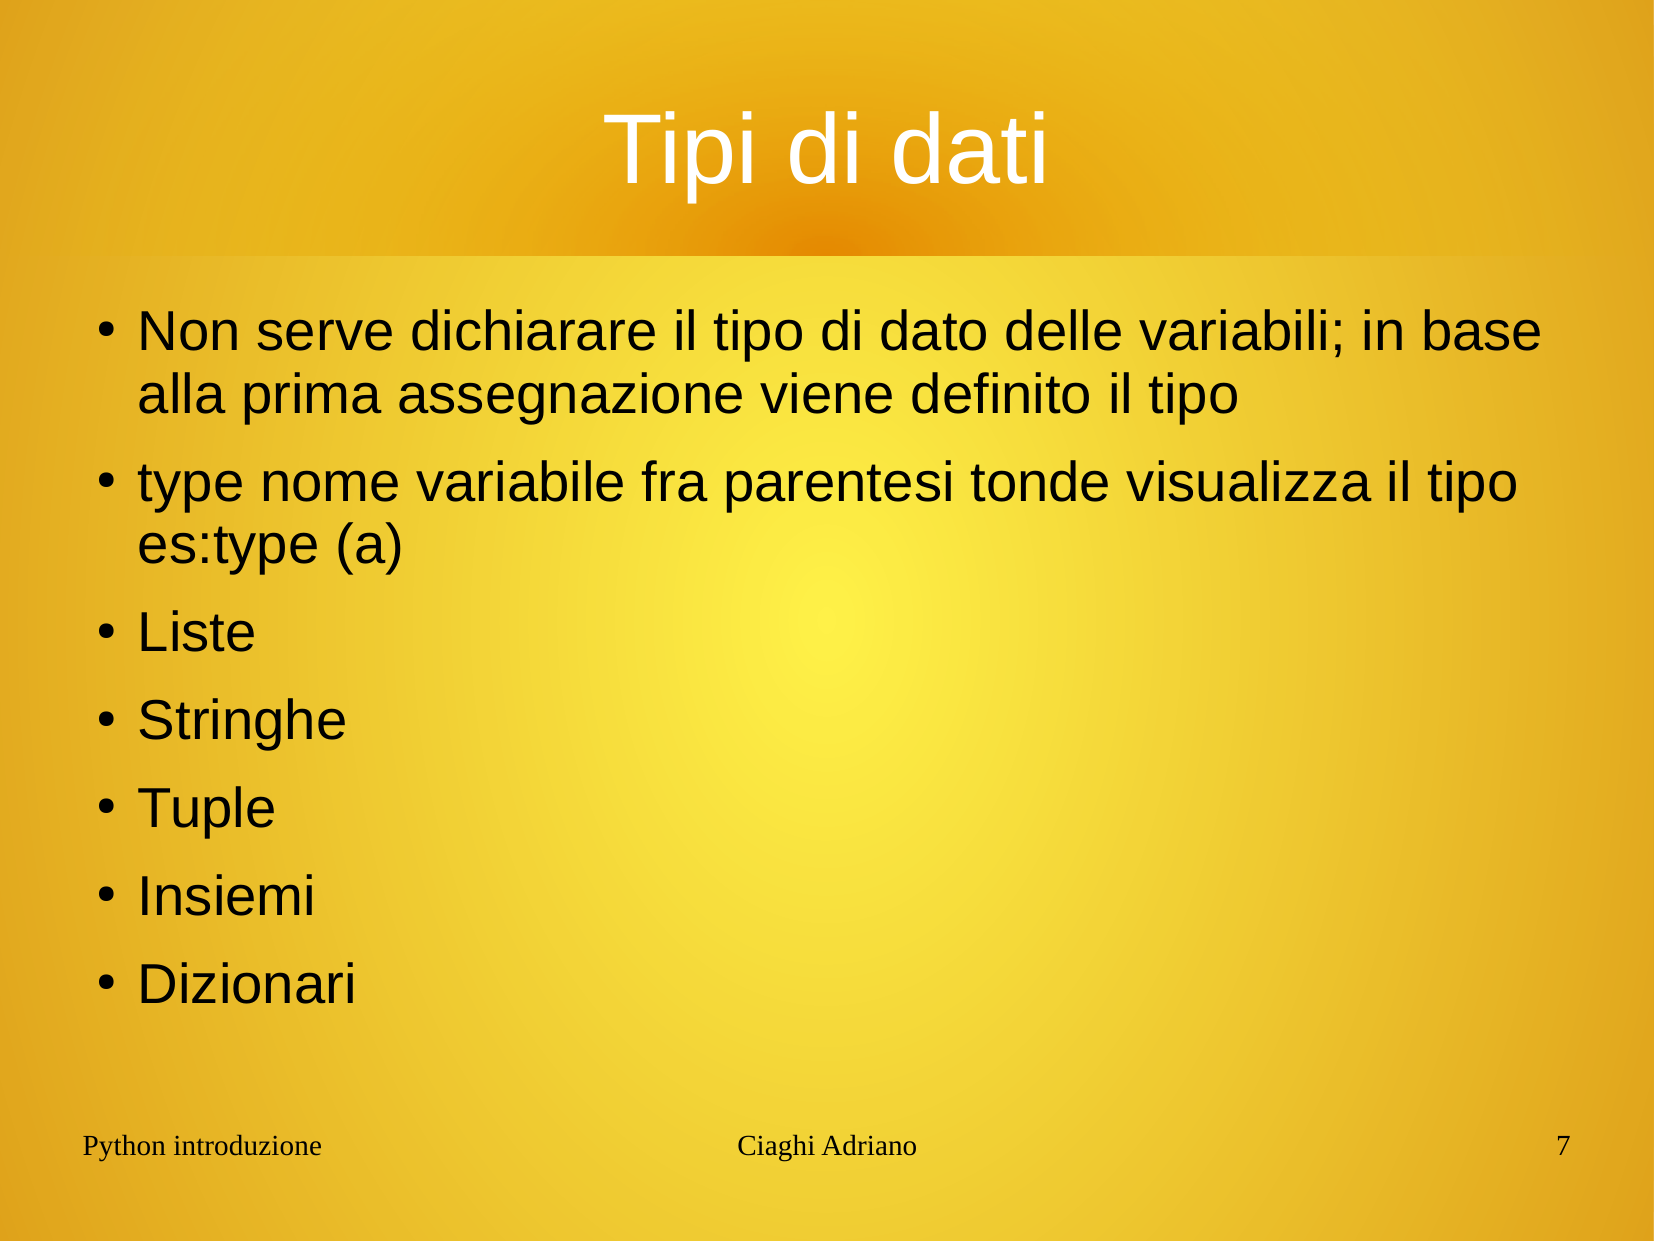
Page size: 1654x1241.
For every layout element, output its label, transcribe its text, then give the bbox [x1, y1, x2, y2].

list Non serve dichiarare il tipo di dato delle variabili; in base alla prima assegnazione viene definito il tipo type nome variabile fra parentesi tonde visualizza il tipo es:type (a) Liste Stringhe Tuple Insiemi Dizionari [82, 299, 1571, 1019]
title Tipi di dati [82, 47, 1571, 252]
